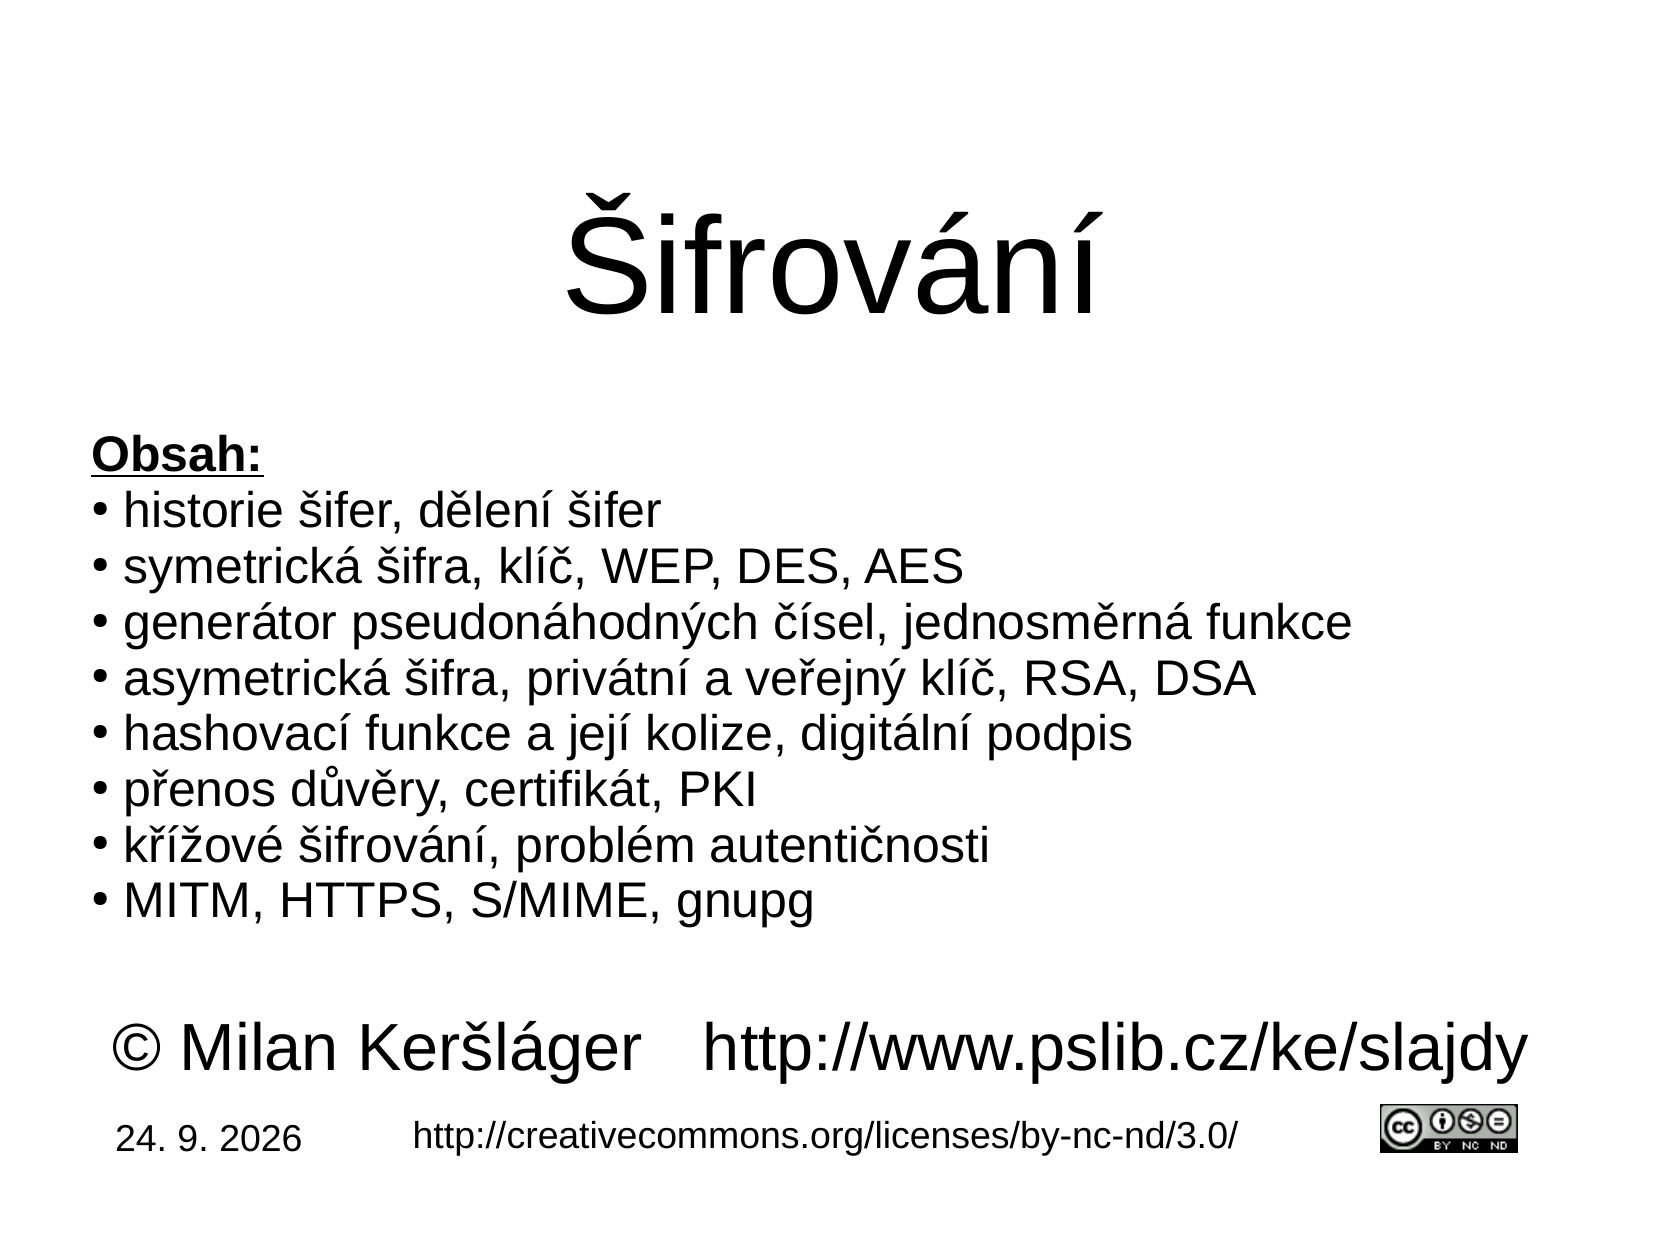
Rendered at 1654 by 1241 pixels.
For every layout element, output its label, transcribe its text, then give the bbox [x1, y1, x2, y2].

text_box Obsah: historie šifer, dělení šifer symetrická šifra, klíč, WEP, DES, AES generátor pseudonáhodných čísel, jednosměrná funkce asymetrická šifra, privátní a veřejný klíč, RSA, DSA hashovací funkce a její kolize, digitální podpis přenos důvěry, certifikát, PKI křížové šifrování, problém autentičnosti MITM, HTTPS, S/MIME, gnupg [76, 419, 1583, 936]
list © Milan Keršláger http://www.pslib.cz/ke/slajdy [76, 1009, 1565, 1087]
title Šifrování [88, 124, 1577, 408]
text_box http://creativecommons.org/licenses/by-nc-nd/3.0/ [339, 1107, 1313, 1165]
text_box 1.11.2012 [100, 1110, 337, 1168]
picture [1380, 1104, 1518, 1153]
